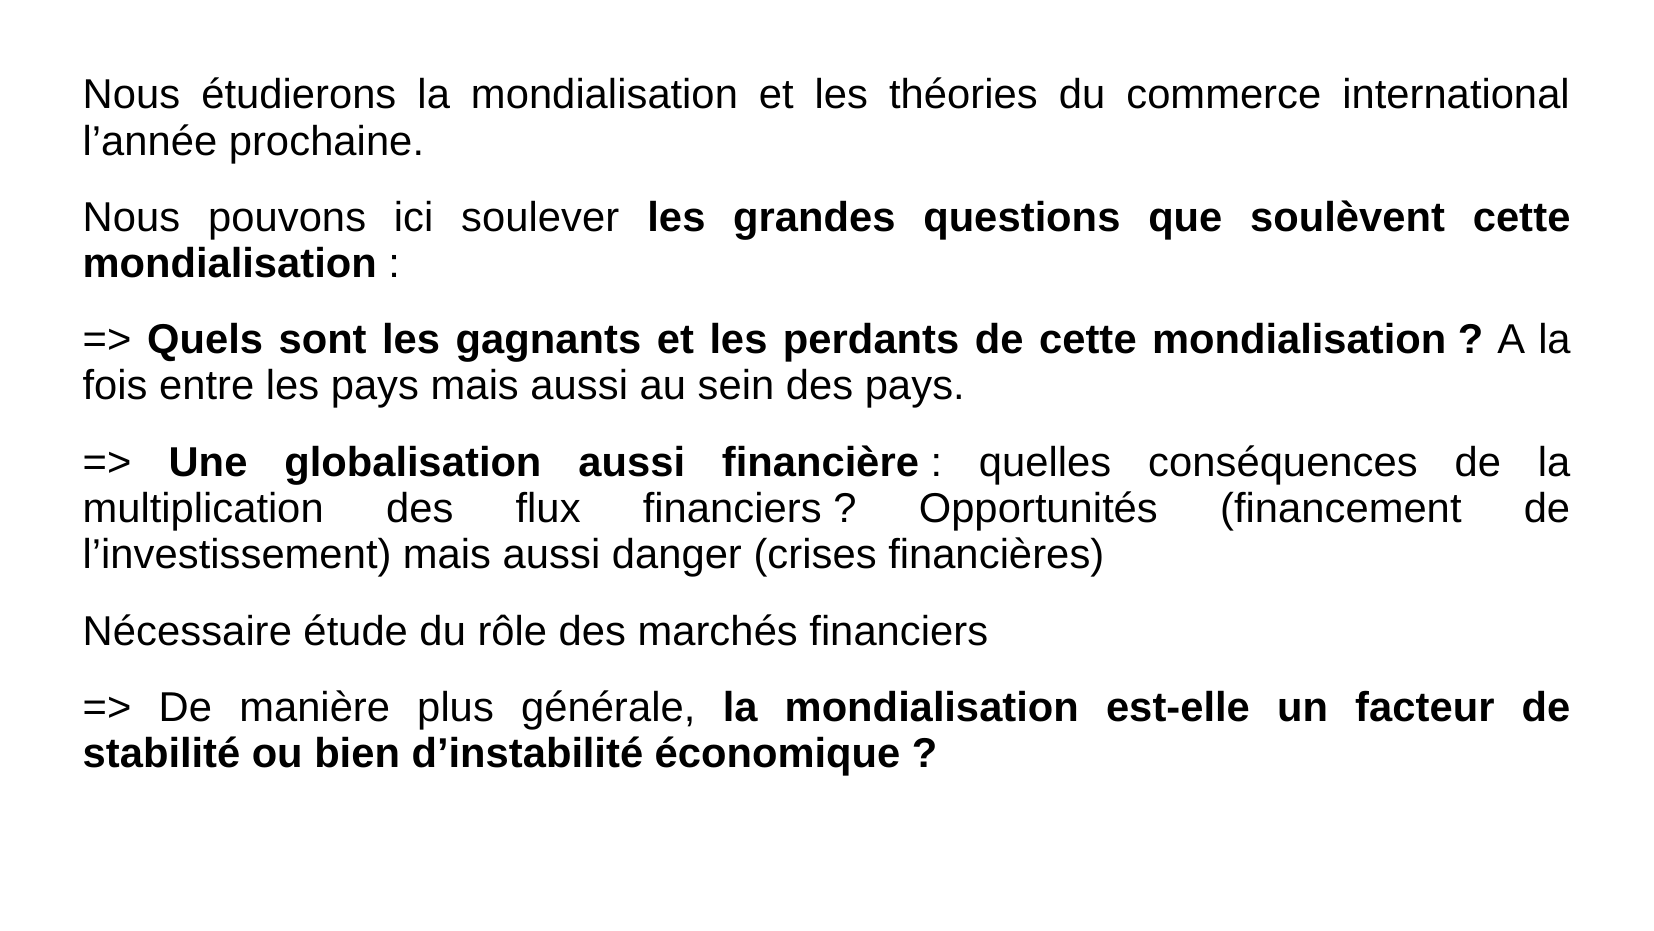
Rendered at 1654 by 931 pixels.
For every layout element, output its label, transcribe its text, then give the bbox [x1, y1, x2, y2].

list Nous étudierons la mondialisation et les théories du commerce international l’année prochaine. Nous pouvons ici soulever les grandes questions que soulèvent cette mondialisation : => Quels sont les gagnants et les perdants de cette mondialisation ? A la fois entre les pays mais aussi au sein des pays. => Une globalisation aussi financière : quelles conséquences de la multiplication des flux financiers ? Opportunités (financement de l’investissement) mais aussi danger (crises financières) Nécessaire étude du rôle des marchés financiers => De manière plus générale, la mondialisation est-elle un facteur de stabilité ou bien d’instabilité économique ? [82, 70, 1571, 875]
